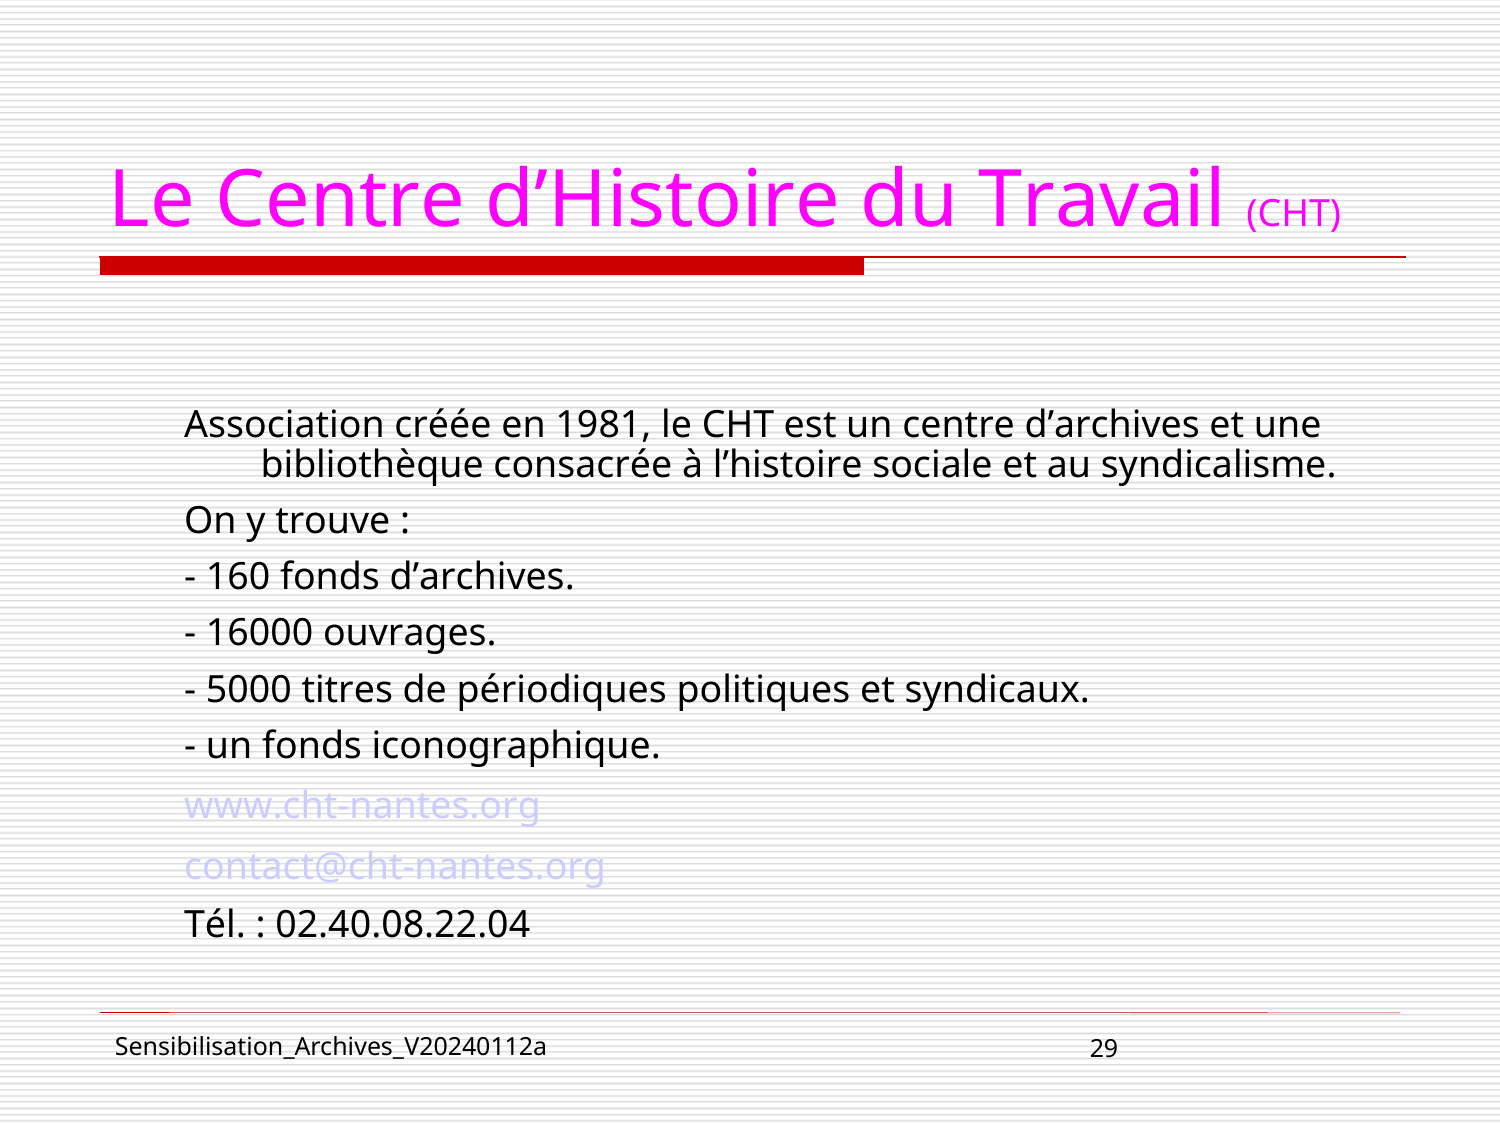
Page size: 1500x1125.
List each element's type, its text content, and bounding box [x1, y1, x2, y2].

picture [0, 0, 1500, 1125]
text_box Sensibilisation_Archives_V20240112a [100, 1023, 989, 1101]
list Association créée en 1981, le CHT est un centre d’archives et une bibliothèque consacrée à l’histoire sociale et au syndicalisme. On y trouve : - 160 fonds d’archives. - 16000 ouvrages. - 5000 titres de périodiques politiques et syndicaux. - un fonds iconographique. www.cht-nantes.org contact@cht-nantes.org Tél. : 02.40.08.22.04 [92, 397, 1406, 988]
text_box 33 [1074, 1024, 1400, 1103]
title Le Centre d’Histoire du Travail (CHT) [94, 50, 1407, 250]
